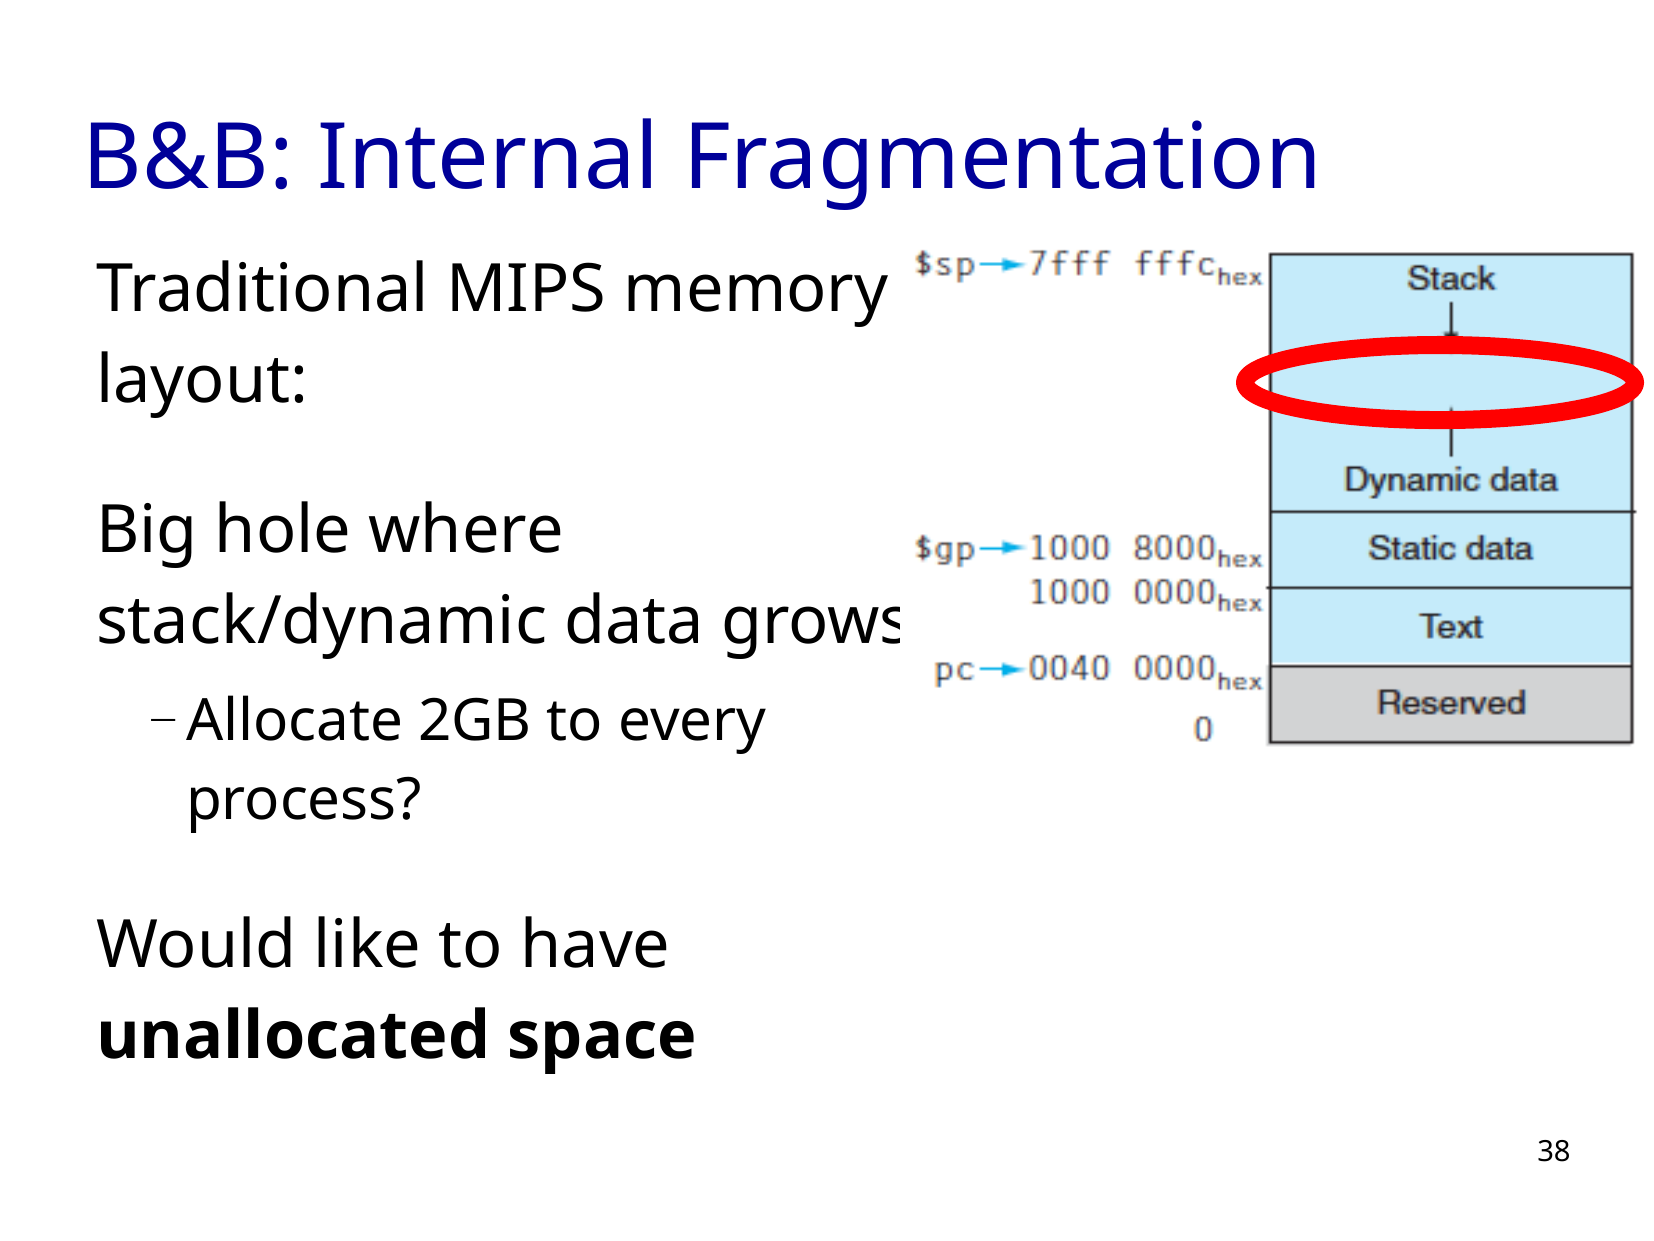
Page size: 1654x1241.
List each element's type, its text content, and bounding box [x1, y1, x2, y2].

title B&B: Internal Fragmentation [82, 49, 1571, 240]
picture [900, 239, 1651, 759]
list Traditional MIPS memory layout: Big hole where stack/dynamic data grows Allocate 2GB to every process? Would like to have unallocated space [60, 240, 916, 1096]
